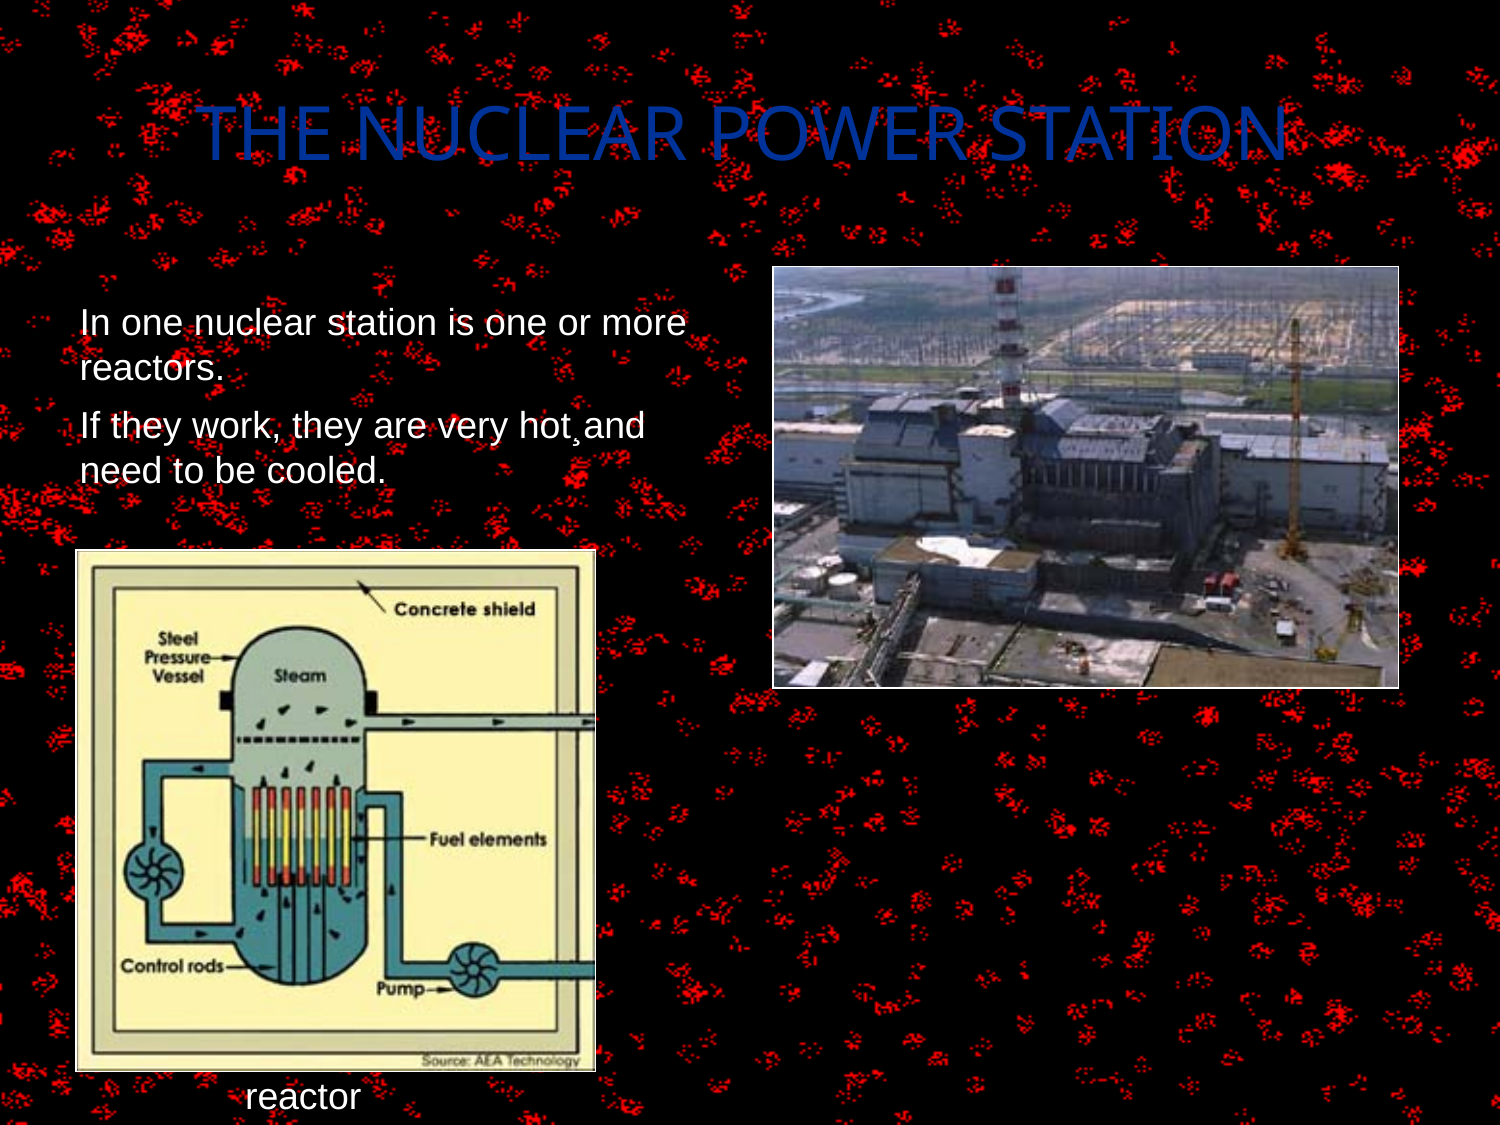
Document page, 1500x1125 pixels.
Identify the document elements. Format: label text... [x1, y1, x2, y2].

text_box In one nuclear station is one or more reactors. If they work, they are very hot¸and need to be cooled. [64, 290, 715, 499]
picture [0, 0, 1500, 1125]
text_box reactor [230, 1064, 491, 1125]
picture [76, 550, 595, 1071]
text_box THE NUCLEAR POWER STATION [64, 78, 1424, 208]
